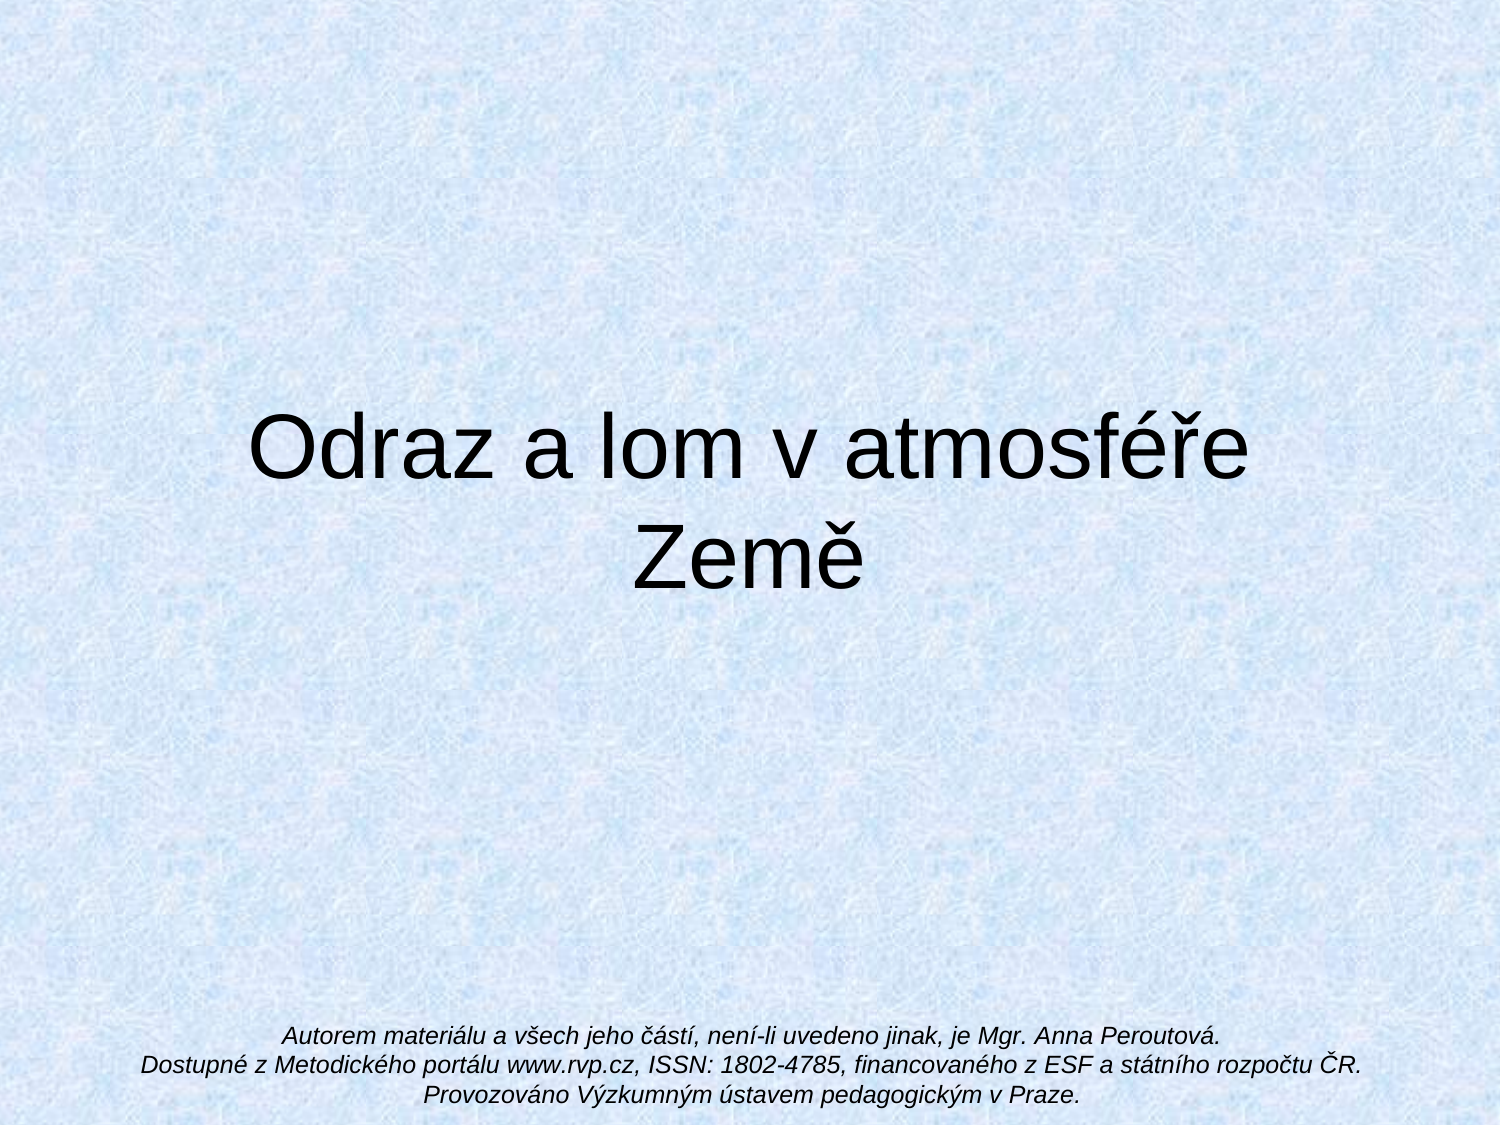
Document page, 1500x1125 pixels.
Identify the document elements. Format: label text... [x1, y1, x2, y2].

picture [0, 0, 1500, 1125]
title Odraz a lom v atmosféře Země [112, 349, 1388, 646]
text_box Autorem materiálu a všech jeho částí, není-li uvedeno jinak, je Mgr. Anna Peroutová. Dostupné z Metodického portálu www.rvp.cz, ISSN: 1802-4785, financovaného z ESF a státního rozpočtu ČR. Provozováno Výzkumným ústavem pedagogickým v Praze. [76, 1011, 1430, 1117]
